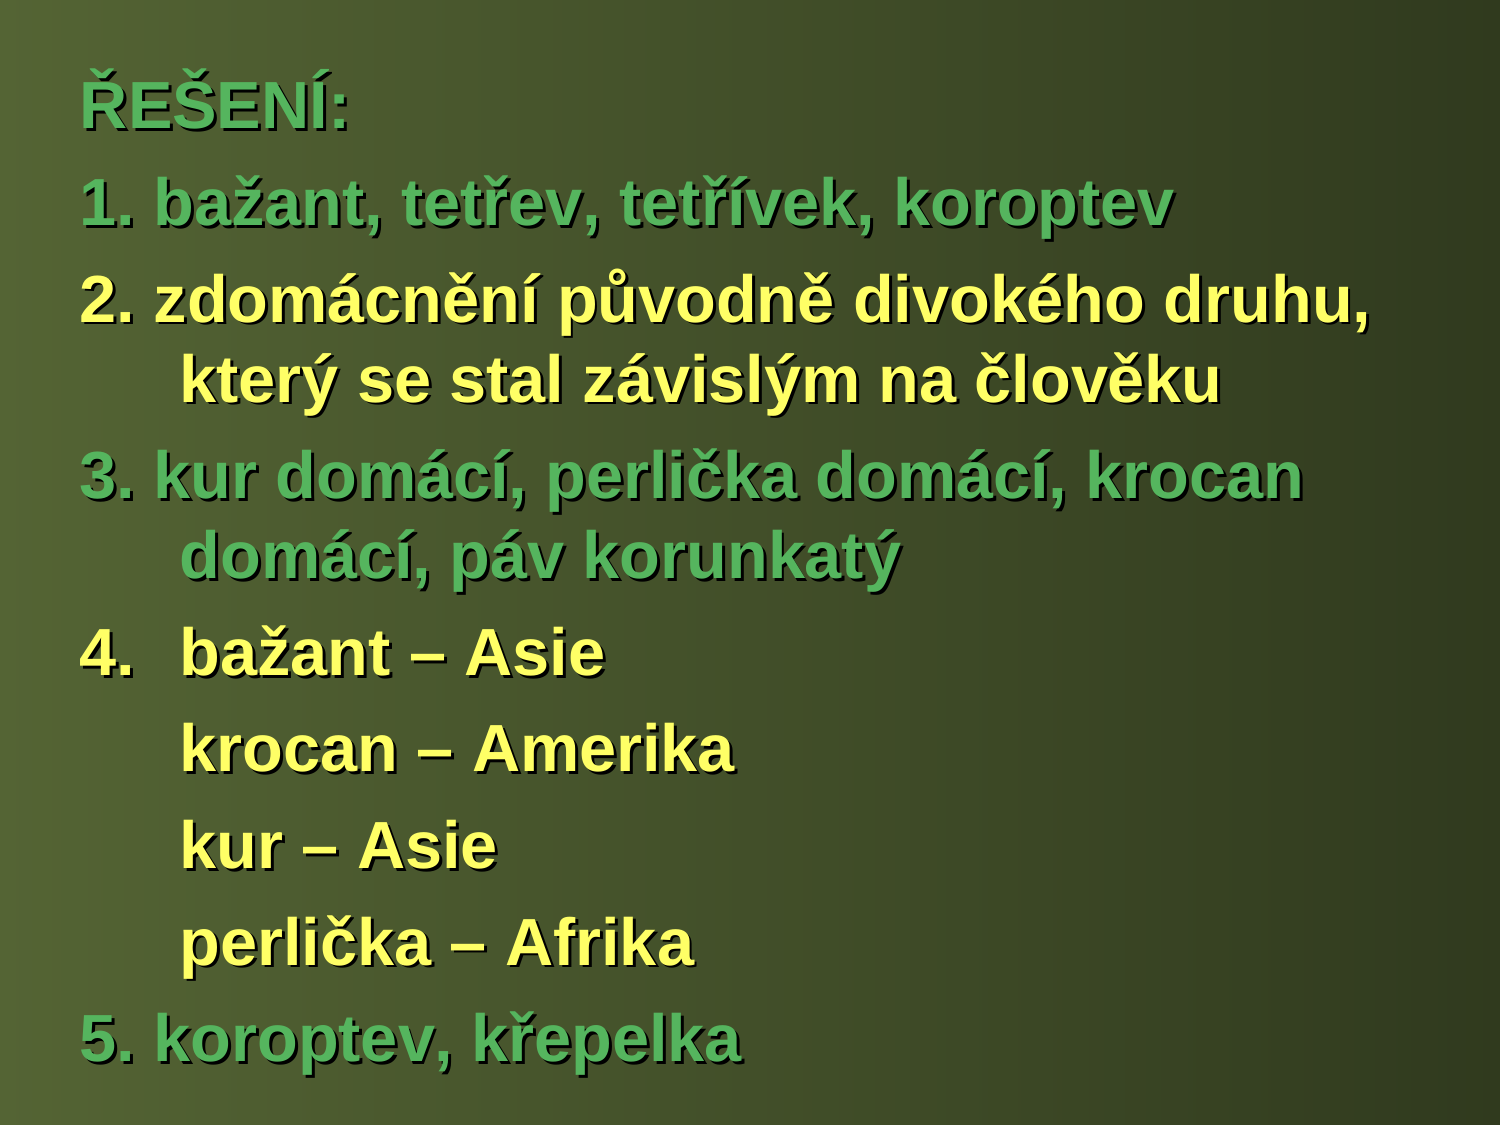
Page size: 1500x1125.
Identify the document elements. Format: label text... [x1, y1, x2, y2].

list ŘEŠENÍ: 1. bažant, tetřev, tetřívek, koroptev 2. zdomácnění původně divokého druhu, který se stal závislým na člověku 3. kur domácí, perlička domácí, krocan domácí, páv korunkatý 4. bažant – Asie krocan – Amerika kur – Asie perlička – Afrika 5. koroptev, křepelka [64, 54, 1500, 1083]
